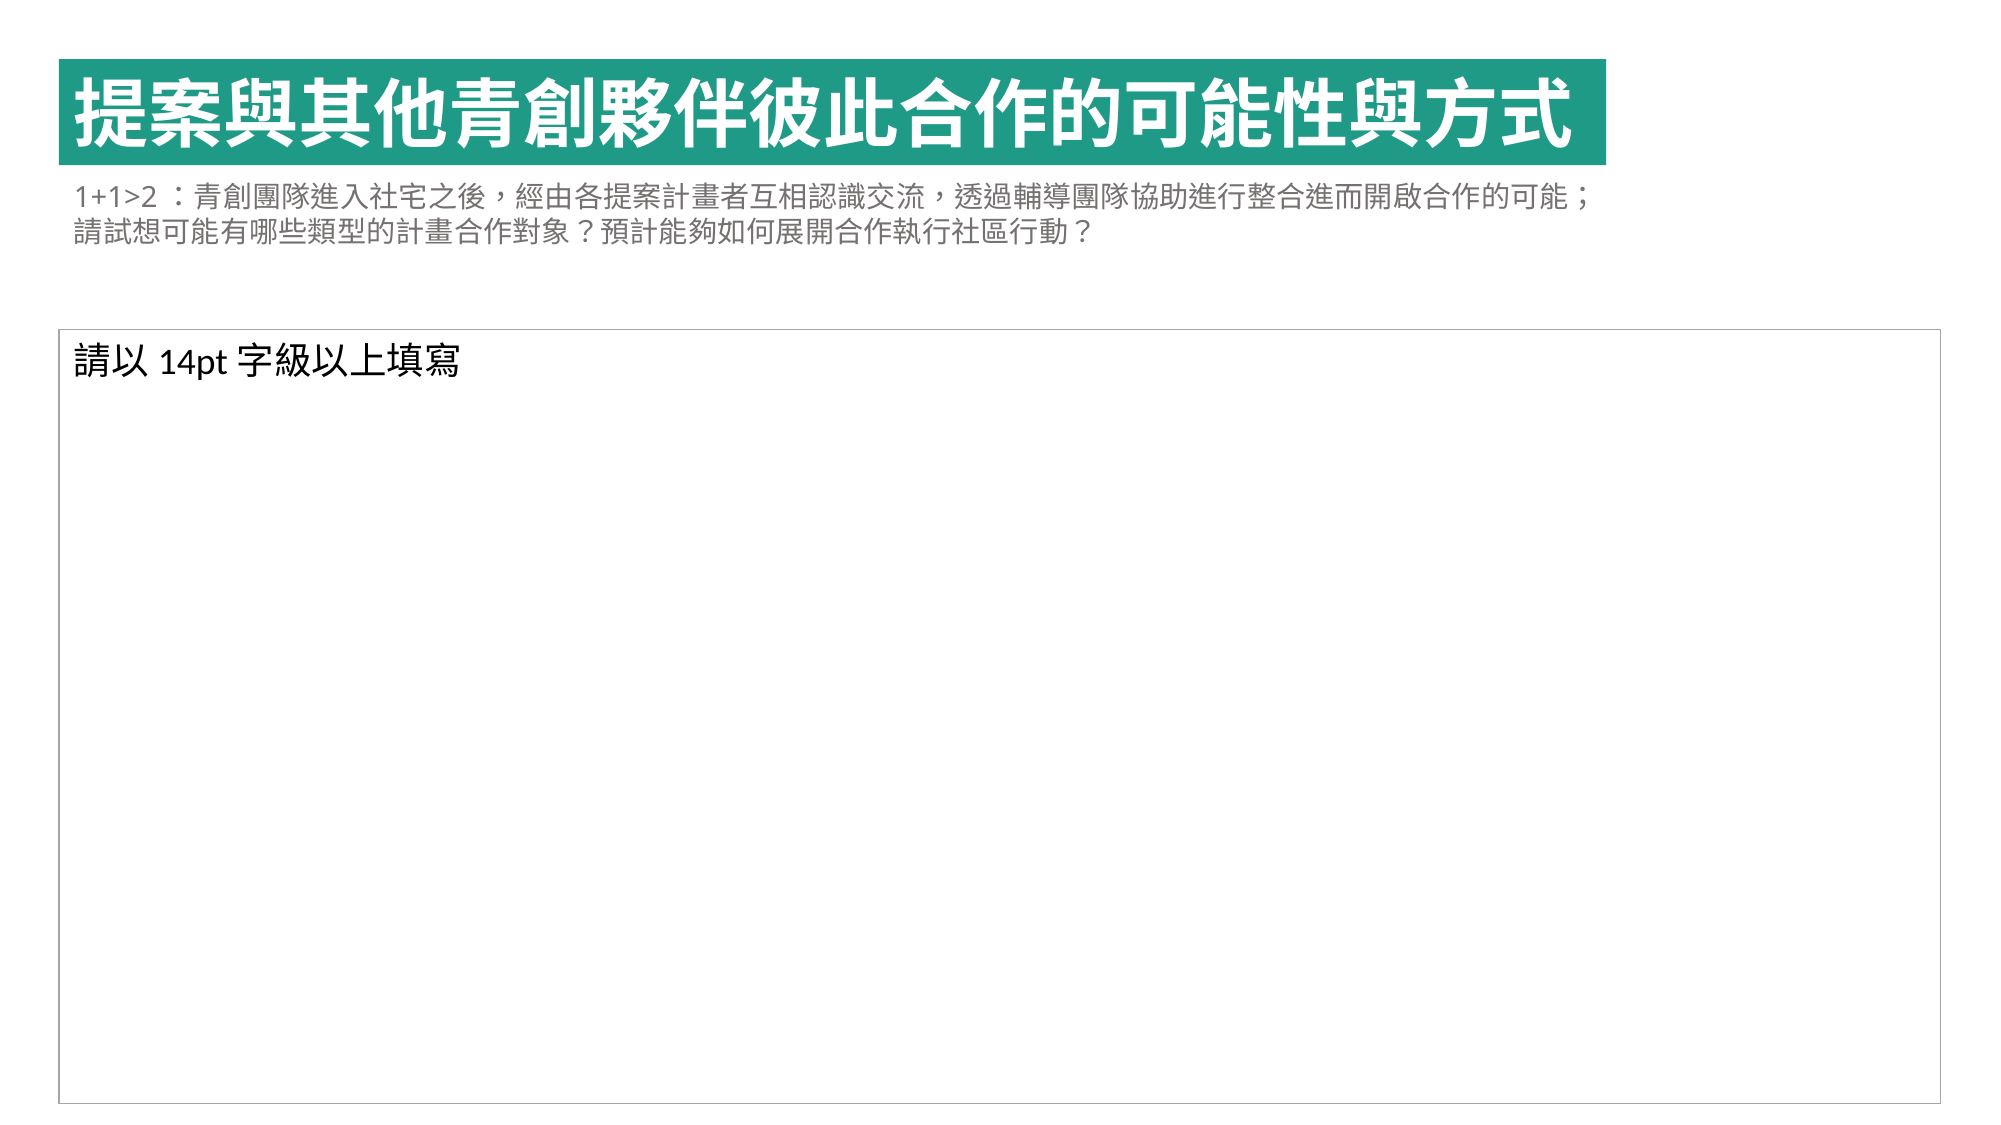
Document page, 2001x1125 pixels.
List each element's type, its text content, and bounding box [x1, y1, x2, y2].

text_box 提案與其他青創夥伴彼此合作的可能性與方式 [58, 59, 1607, 166]
text_box 1+1>2：青創團隊進入社宅之後，經由各提案計畫者互相認識交流，透過輔導團隊協助進行整合進而開啟合作的可能； 請試想可能有哪些類型的計畫合作對象？預計能夠如何展開合作執行社區行動？ [58, 171, 1949, 258]
text_box 請以14pt字級以上填寫 [58, 329, 1941, 1104]
